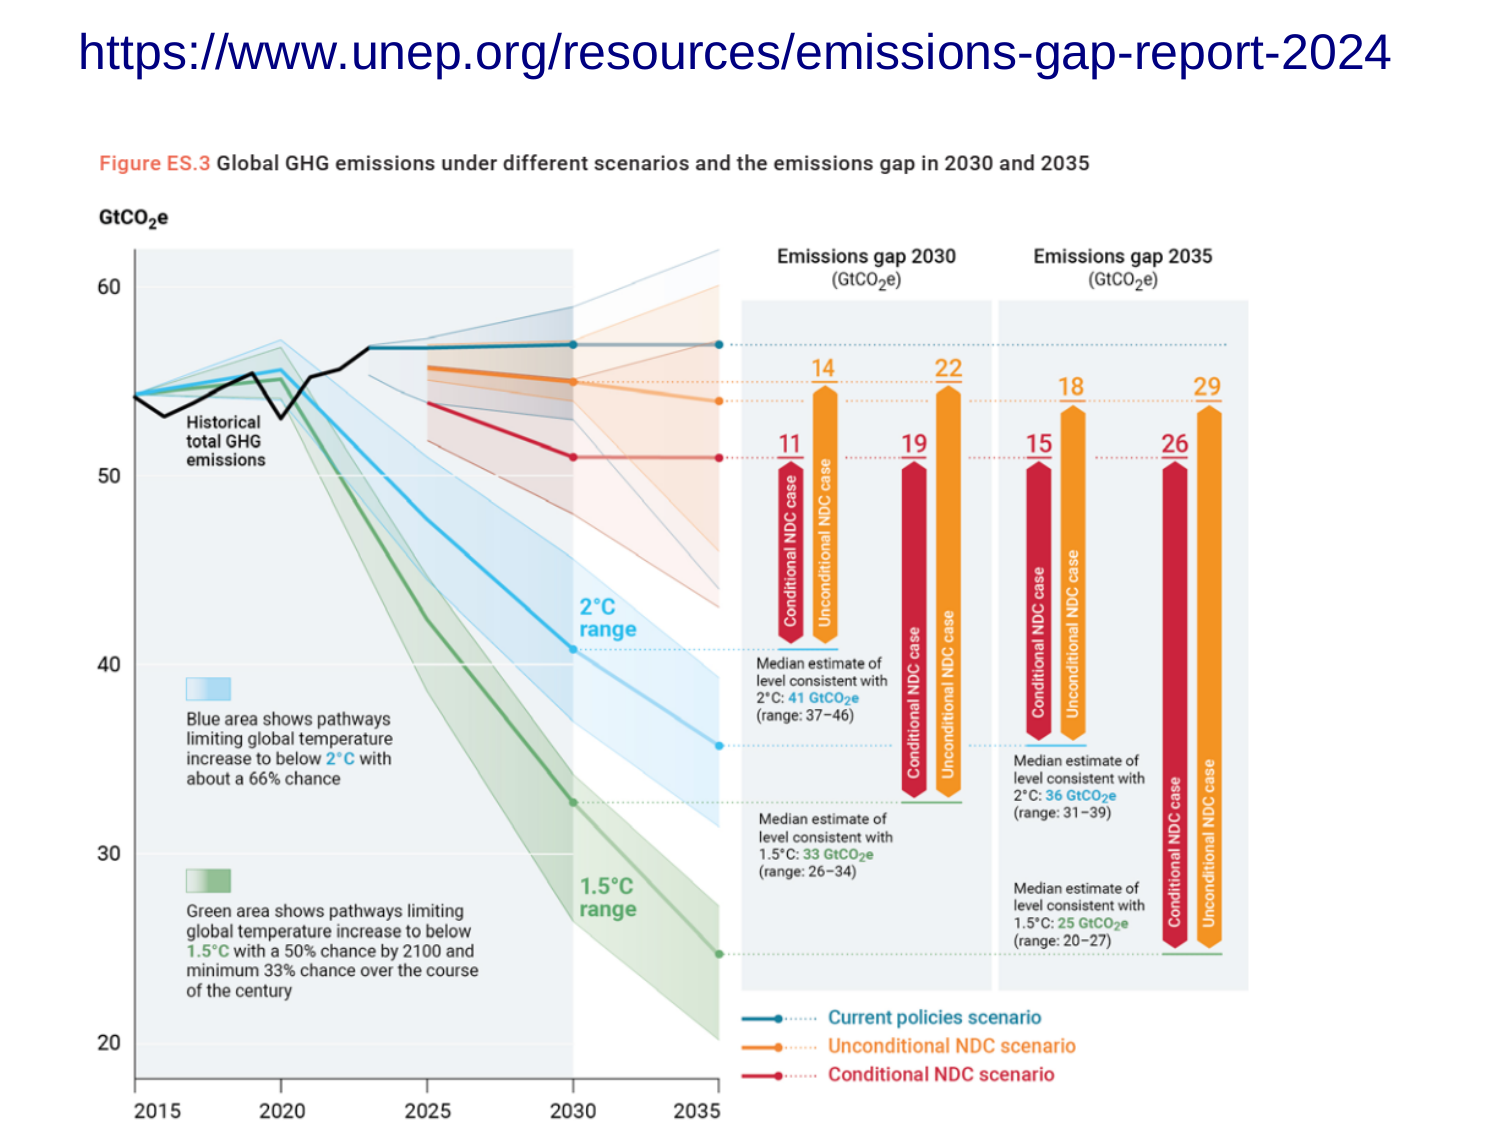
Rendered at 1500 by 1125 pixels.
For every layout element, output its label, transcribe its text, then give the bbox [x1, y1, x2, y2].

picture [88, 141, 1262, 1125]
title https://www.unep.org/resources/emissions-gap-report-2024 [75, 0, 1425, 148]
